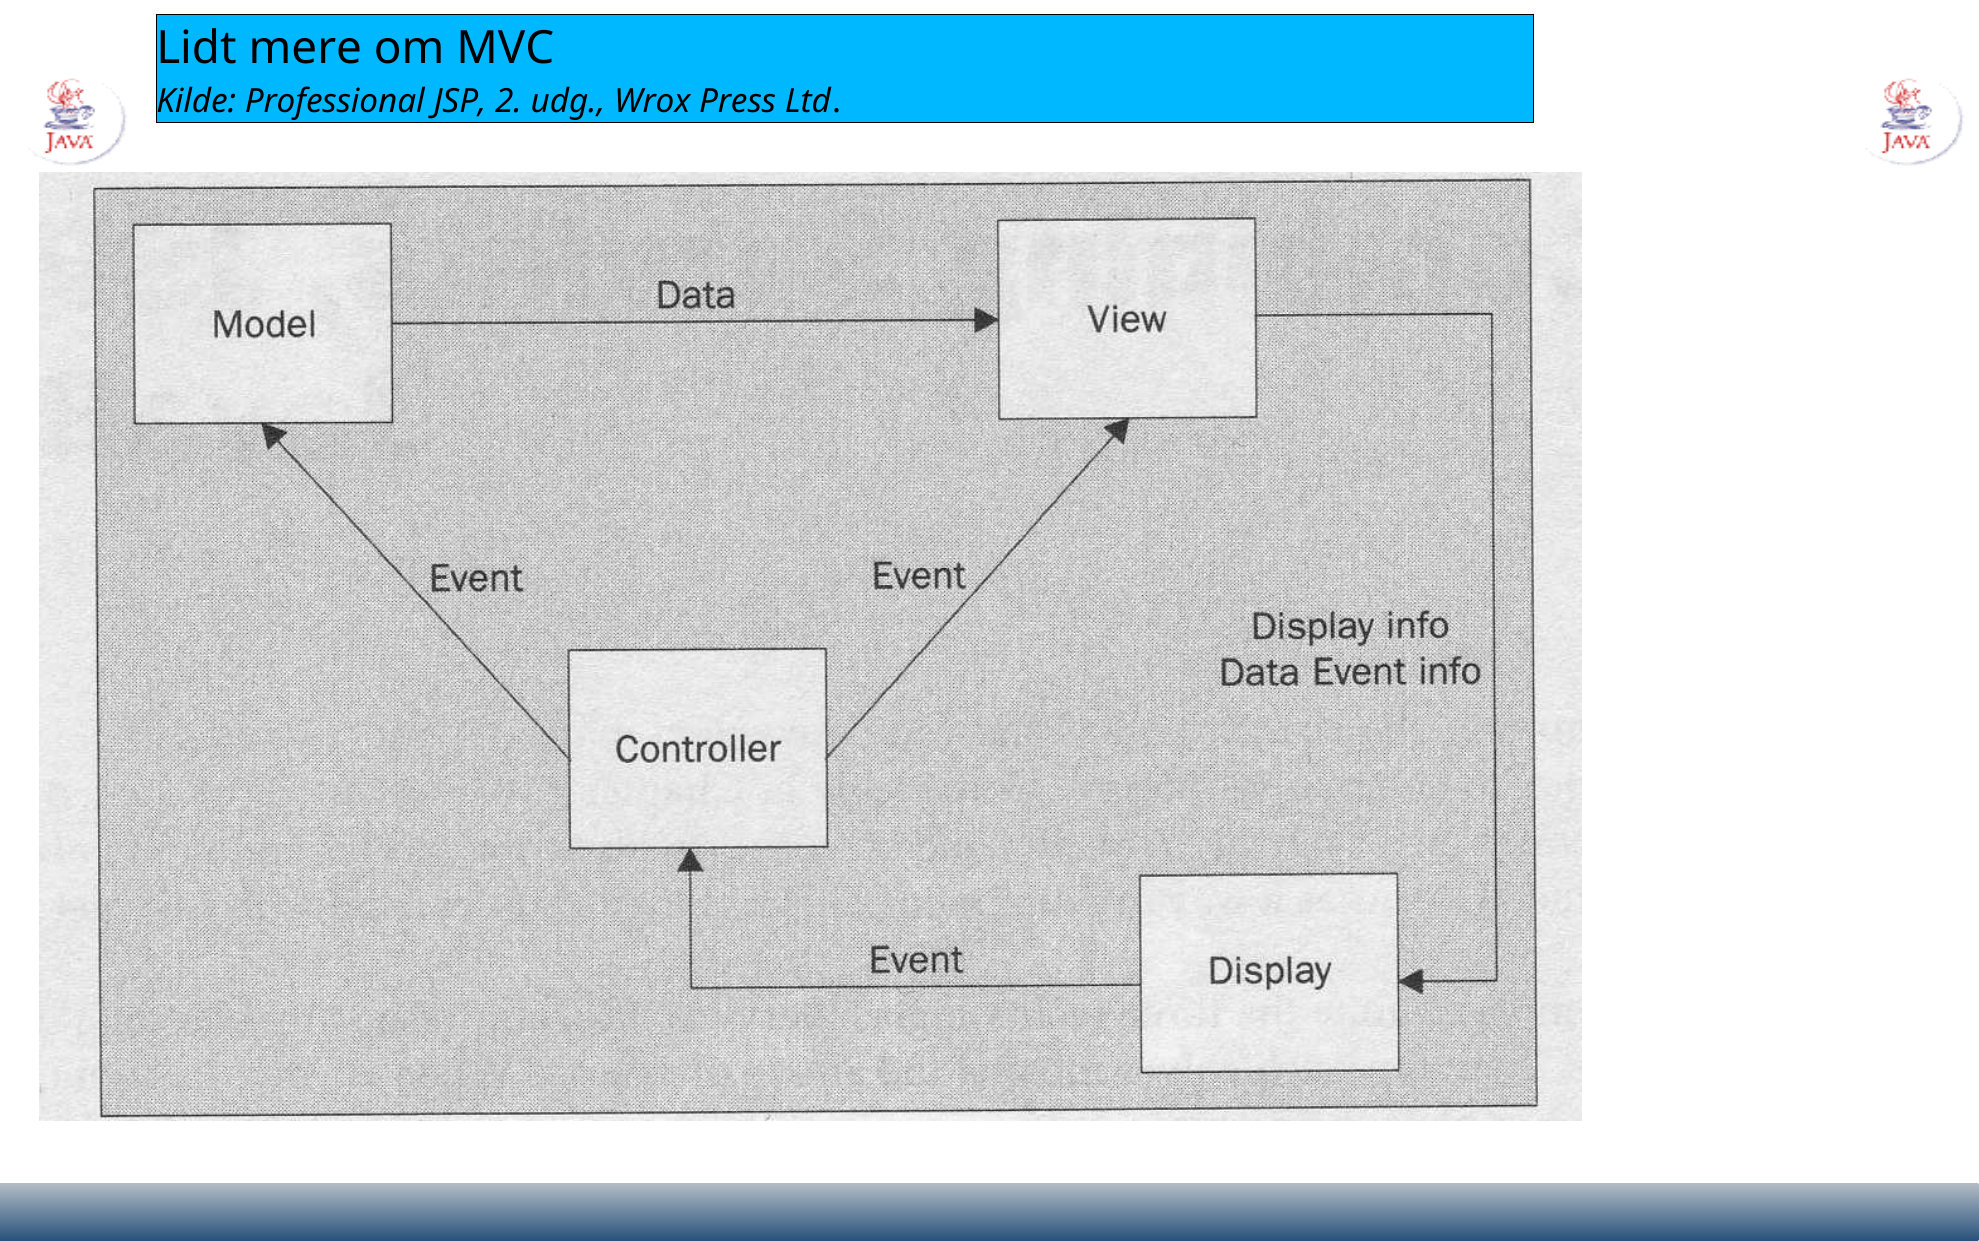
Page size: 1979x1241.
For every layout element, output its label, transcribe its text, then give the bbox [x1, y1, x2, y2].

text_box Lidt mere om MVC Kilde: Professional JSP, 2. udg., Wrox Press Ltd. [156, 14, 1534, 107]
picture [1849, 71, 1968, 169]
text_box [1329, 442, 1338, 498]
picture [12, 71, 131, 169]
text_box [550, 1077, 554, 1134]
picture [39, 172, 1582, 1121]
